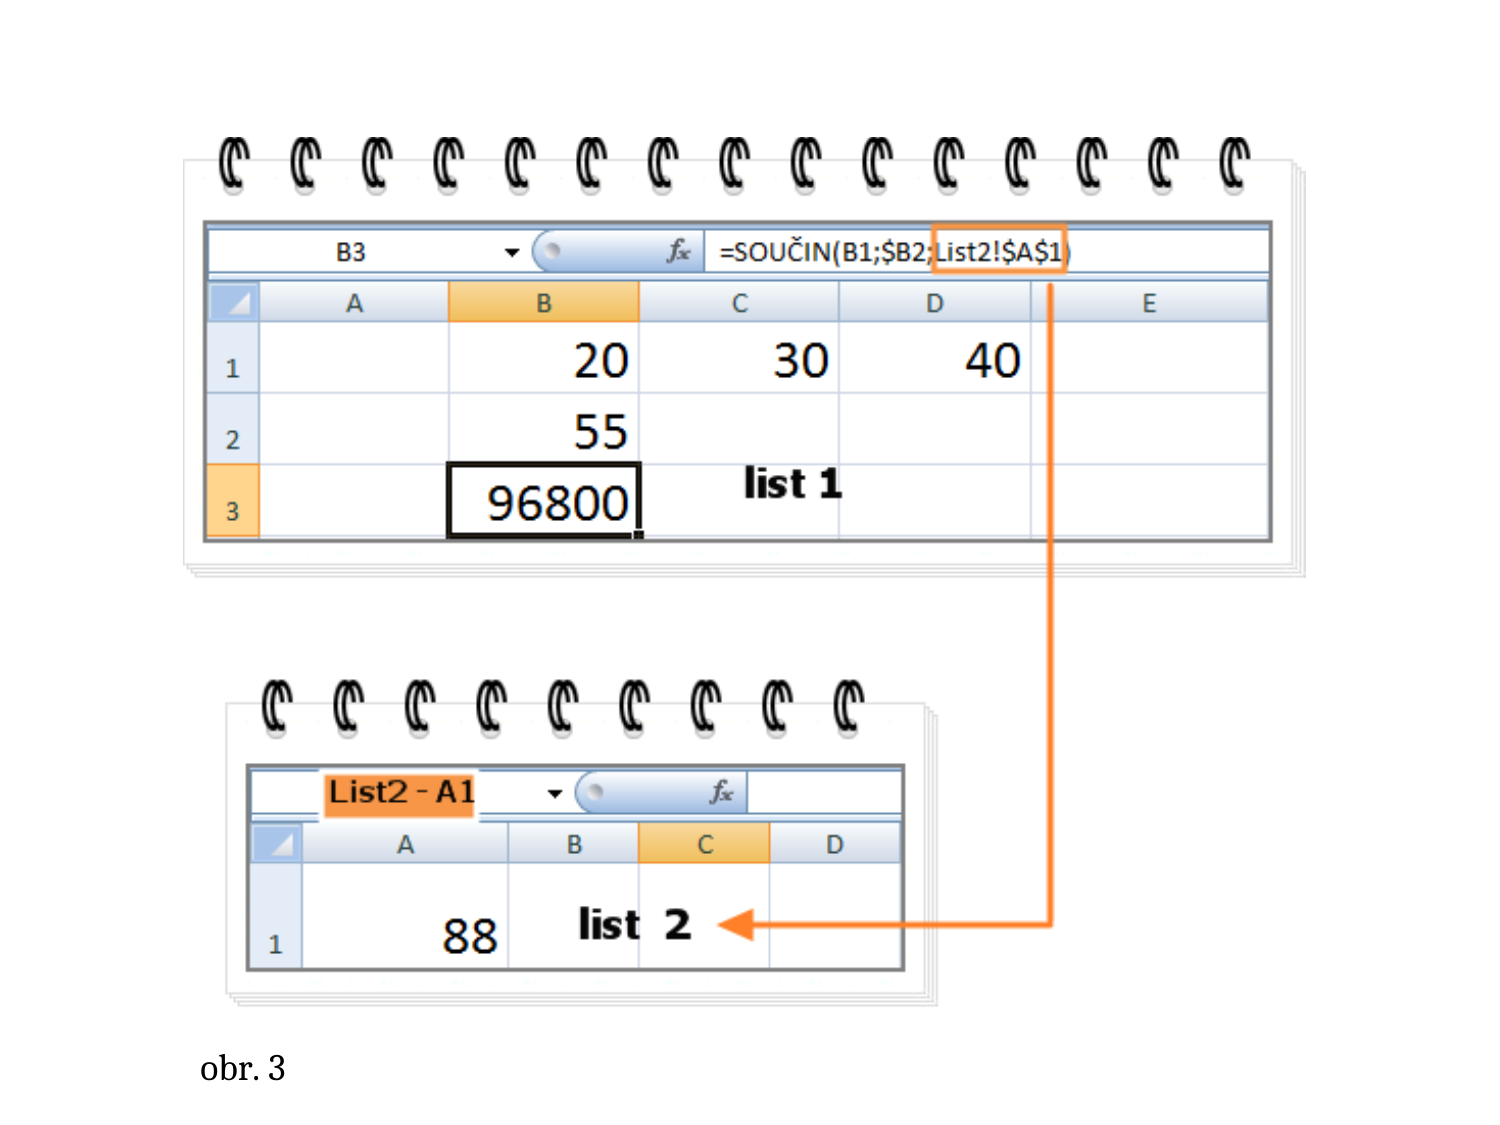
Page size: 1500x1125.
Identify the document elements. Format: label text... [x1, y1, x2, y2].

picture [183, 137, 1306, 1050]
text_box obr. 3 [185, 1034, 301, 1125]
